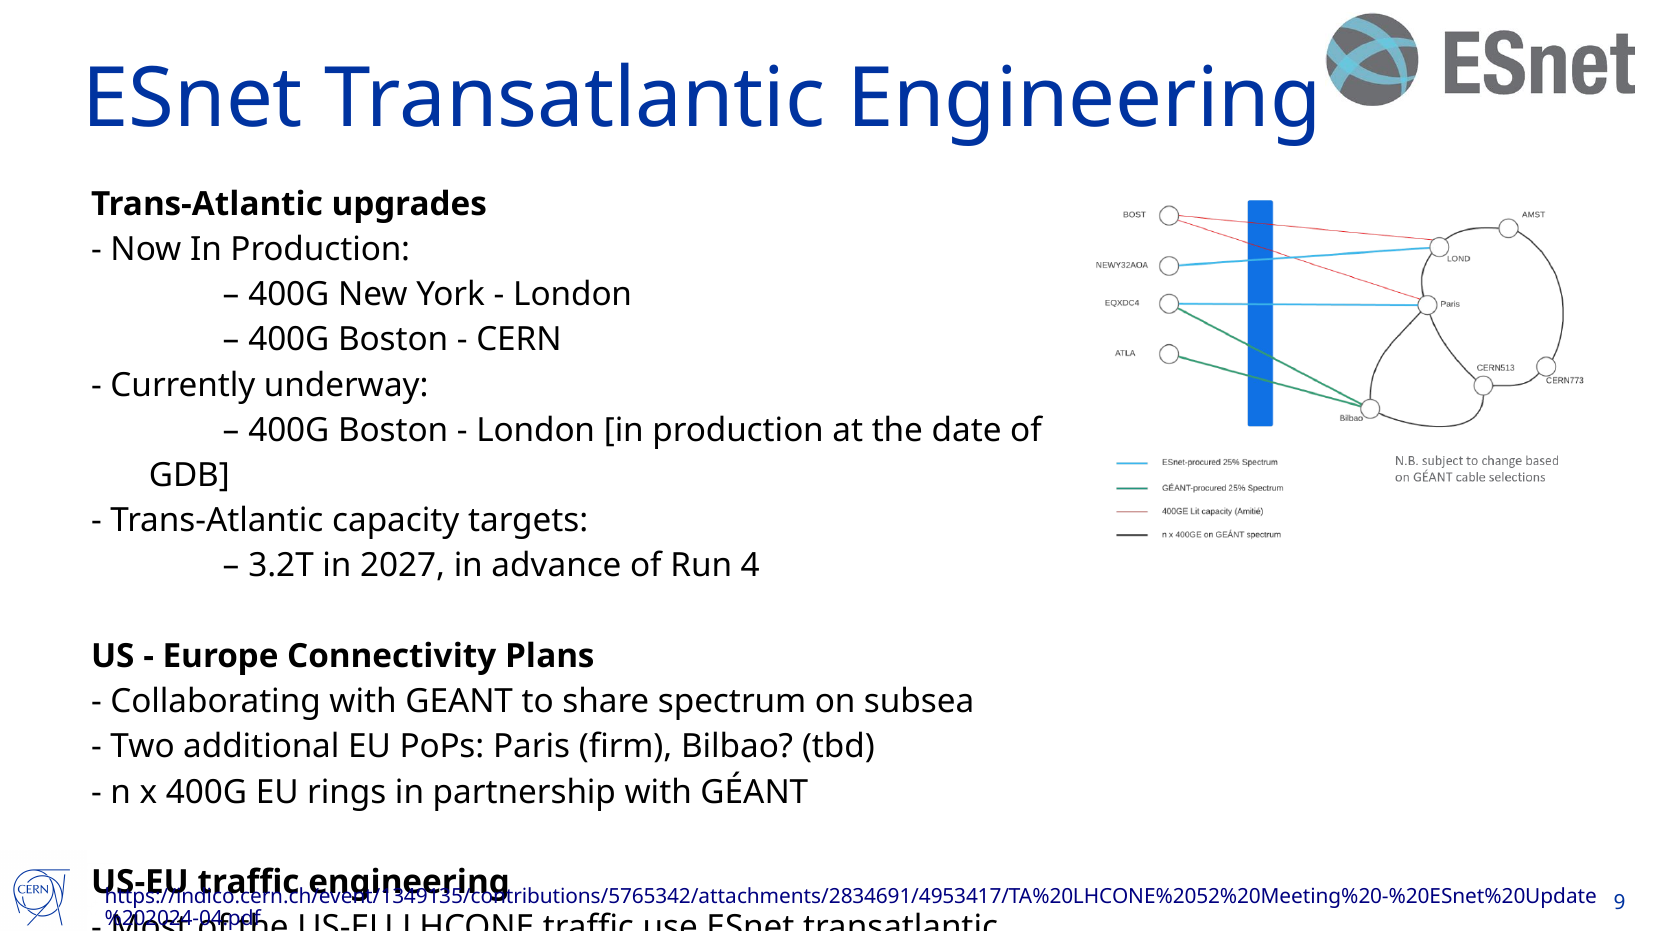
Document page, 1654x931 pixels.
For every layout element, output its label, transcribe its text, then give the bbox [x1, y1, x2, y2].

title ESnet Transatlantic Engineering [82, 37, 1571, 142]
text_box https://indico.cern.ch/event/1349135/contributions/5765342/attachments/2834691/4953417/TA%20LHCONE%2052%20Meeting%20-%20ESnet%20Update%202024-04.pdf [89, 873, 1618, 931]
picture [1090, 195, 1588, 543]
text_box Trans-Atlantic upgrades - Now In Production: – 400G New York - London – 400G Boston - CERN - Currently underway: – 400G Boston - London [in production at the date of GDB] - Trans-Atlantic capacity targets: – 3.2T in 2027, in advance of Run 4 US - Europe Connectivity Plans - Collaborating with GEANT to share spectrum on subsea - Two additional EU PoPs: Paris (firm), Bilbao? (tbd) - n x 400G EU rings in partnership with GÉANT US-EU traffic engineering - Most of the US-EU LHCONE traffic use ESnet transatlantic links [76, 172, 1075, 931]
picture [1325, 12, 1635, 107]
picture [0, 850, 76, 931]
